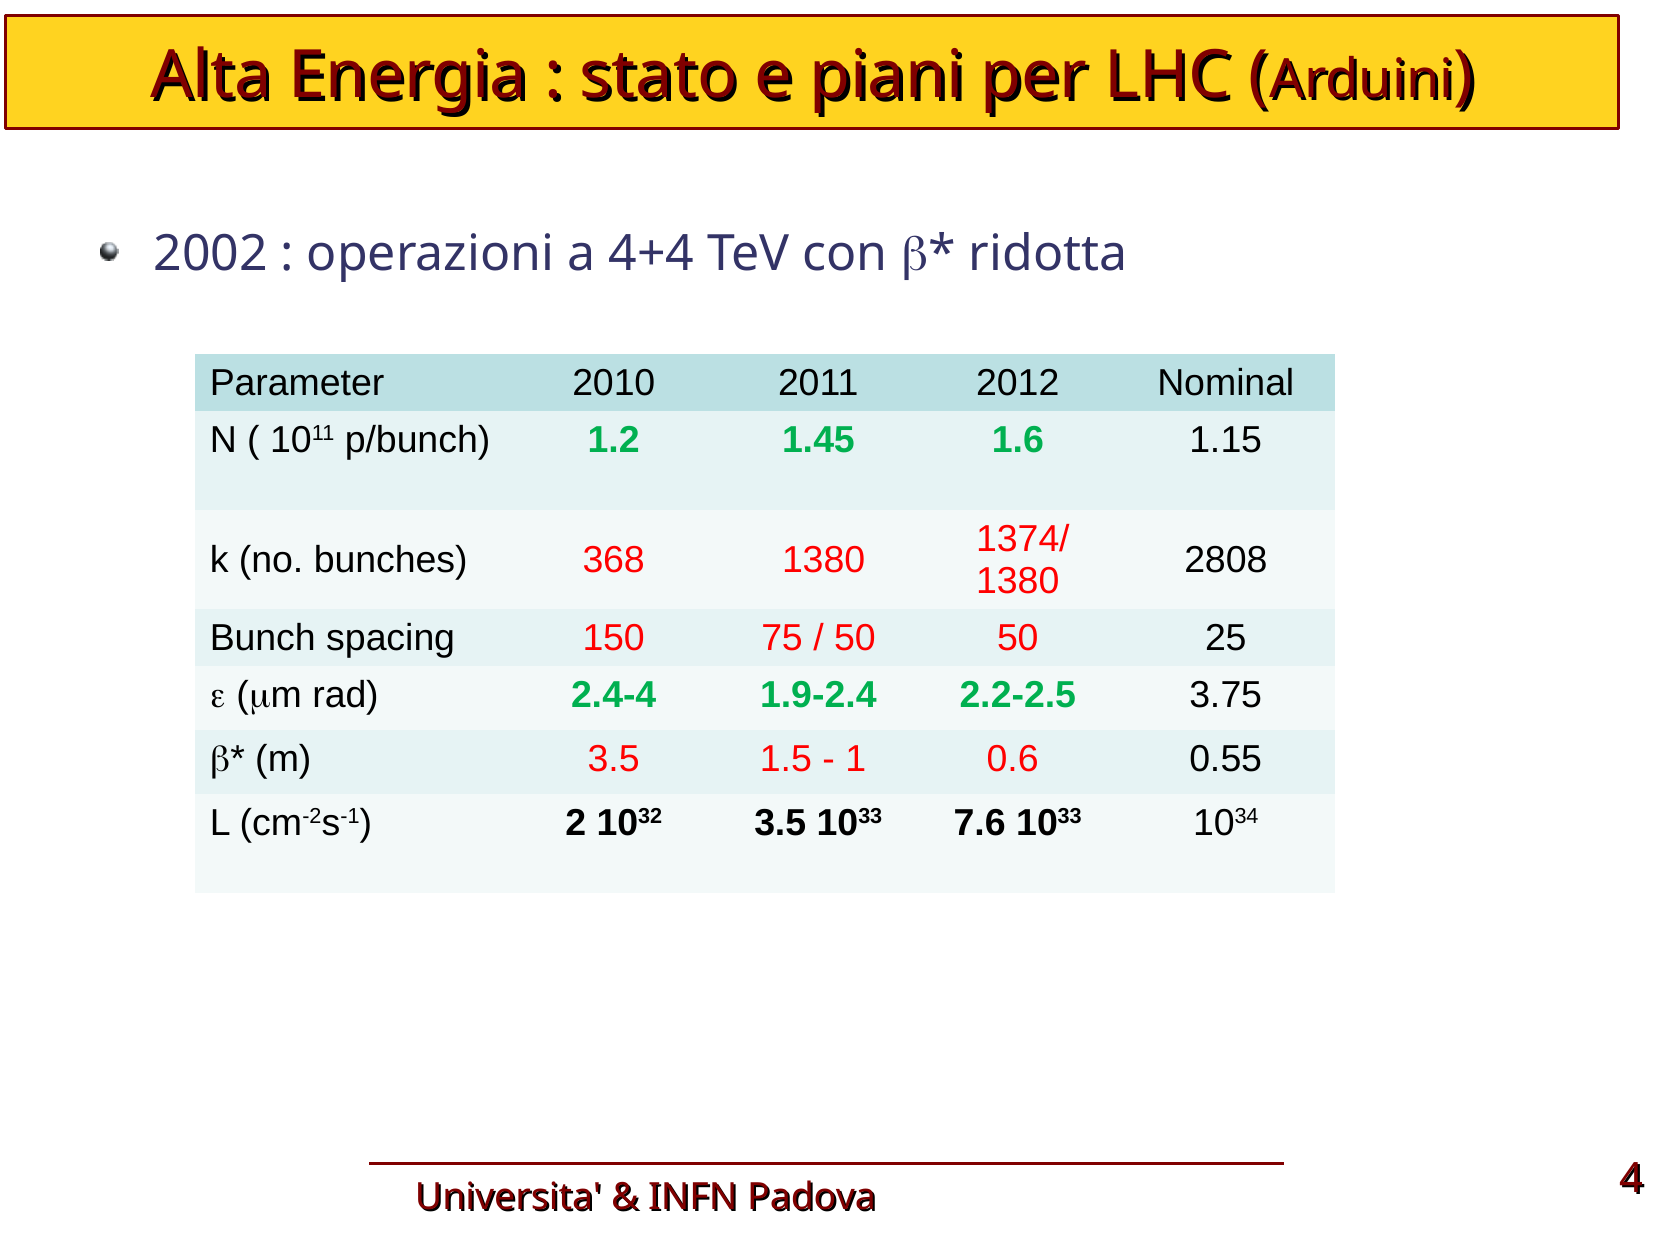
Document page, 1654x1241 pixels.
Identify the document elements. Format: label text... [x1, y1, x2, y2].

table_cell L (cm-2s-1) [195, 794, 510, 893]
table_cell 1.6 [919, 411, 1116, 510]
table_header 2012 [919, 354, 1116, 411]
table_header 2010 [510, 354, 718, 411]
picture [100, 249, 119, 261]
table_cell 1380 [718, 510, 919, 609]
table_cell Bunch spacing [195, 609, 510, 666]
table_cell 25 [1116, 609, 1335, 666]
table_header Parameter [195, 354, 510, 411]
table_cell 2.4-4 [510, 666, 718, 730]
table_cell 150 [510, 609, 718, 666]
table_cell 0.55 [1116, 730, 1335, 794]
table_cell 3.5 1033 [718, 794, 919, 893]
table_cell 75 / 50 [718, 609, 919, 666]
table_cell 2808 [1116, 510, 1335, 609]
list 2002 : operazioni a 4+4 TeV con b* ridotta [82, 183, 1571, 249]
table_cell 1.15 [1116, 411, 1335, 510]
table_cell 50 [919, 609, 1116, 666]
table_cell 7.6 1033 [919, 794, 1116, 893]
table_cell 3.5 [510, 730, 718, 794]
table_cell 1.45 [718, 411, 919, 510]
title Alta Energia : stato e piani per LHC (Arduini) [5, 15, 1619, 129]
table_header 2011 [718, 354, 919, 411]
table_cell e (mm rad) [195, 666, 510, 730]
table_cell 1034 [1116, 794, 1335, 893]
table_cell 0.6 [919, 730, 1116, 794]
table_cell 2 1032 [510, 794, 718, 893]
table_cell k (no. bunches) [195, 510, 510, 609]
table_cell 3.75 [1116, 666, 1335, 730]
table_cell 1.2 [510, 411, 718, 510]
table_cell 368 [510, 510, 718, 609]
table_cell 2.2-2.5 [919, 666, 1116, 730]
table_cell b* (m) [195, 730, 510, 794]
table_cell N ( 1011 p/bunch) [195, 411, 510, 510]
table_cell 1.5 - 1 [718, 730, 919, 794]
table_cell 1374/ 1380 [919, 510, 1116, 609]
table_cell 1.9-2.4 [718, 666, 919, 730]
table_header Nominal [1116, 354, 1335, 411]
